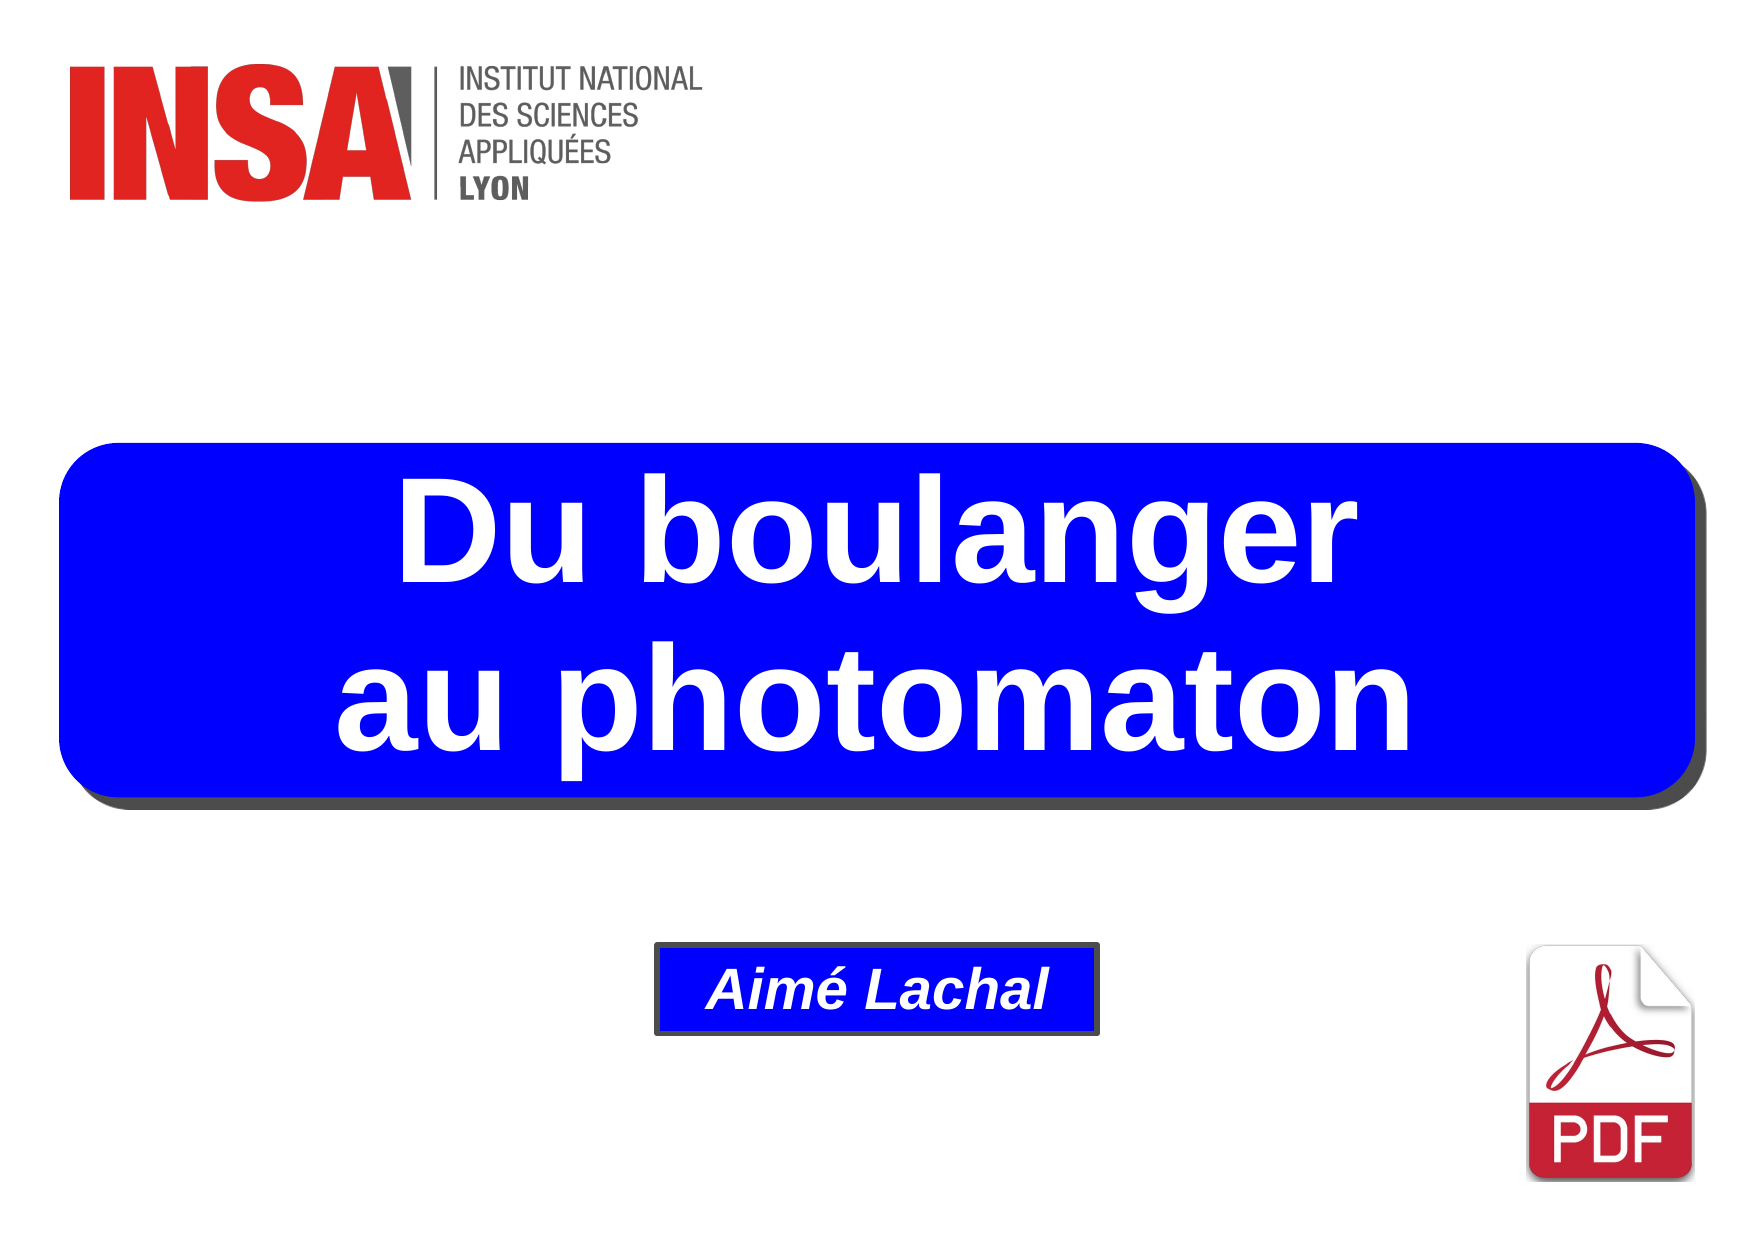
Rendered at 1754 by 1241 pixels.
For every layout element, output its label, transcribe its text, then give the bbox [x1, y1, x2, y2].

picture [1526, 944, 1695, 1182]
title Aimé Lachal [657, 944, 1098, 1034]
picture [59, 58, 713, 207]
text_box Du boulanger au photomaton [59, 442, 1695, 798]
